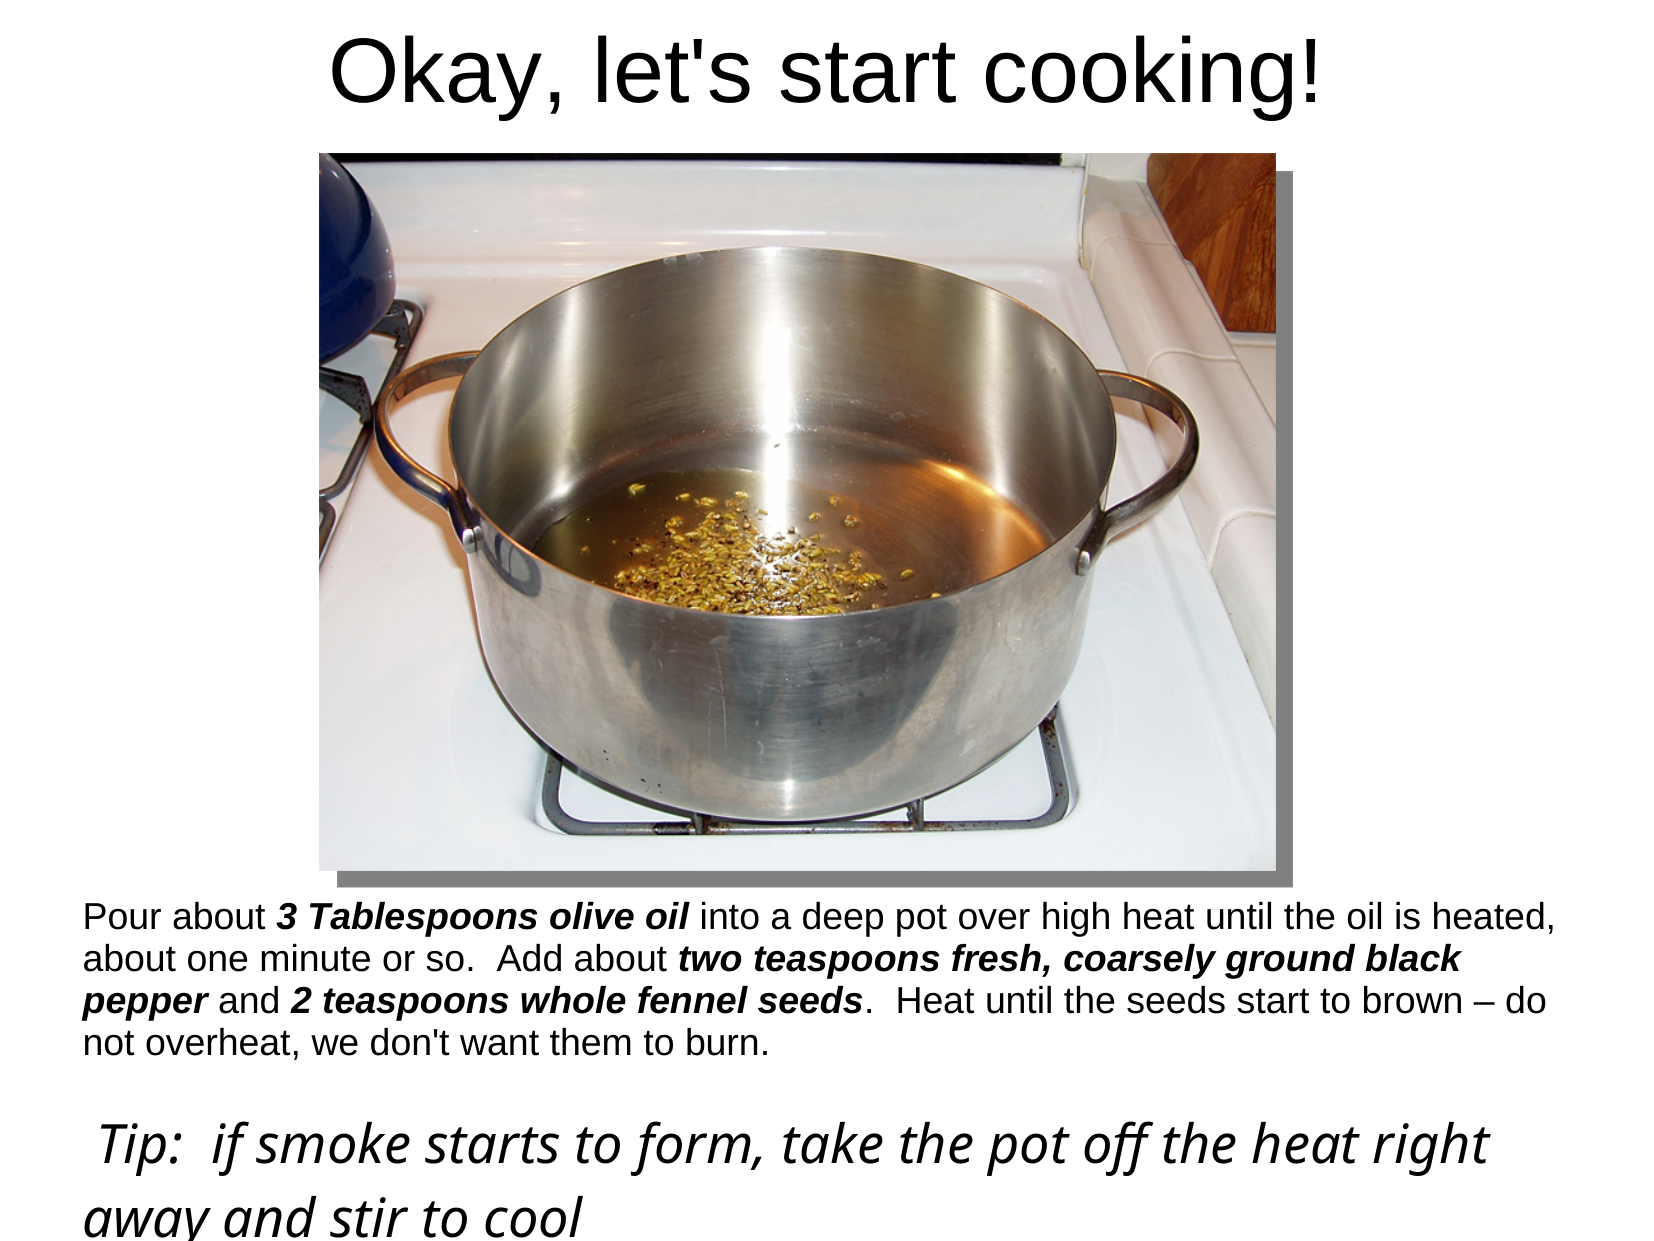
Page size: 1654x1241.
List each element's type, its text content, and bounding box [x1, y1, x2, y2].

title Okay, let's start cooking! [82, 19, 1571, 123]
picture [319, 153, 1276, 871]
subtitle Pour about 3 Tablespoons olive oil into a deep pot over high heat until the oil is heated, about one minute or so. Add about two teaspoons fresh, coarsely ground black pepper and 2 teaspoons whole fennel seeds. Heat until the seeds start to brown – do not overheat, we don't want them to burn. Tip: if smoke starts to form, take the pot off the heat right away and stir to cool [82, 936, 1571, 1241]
